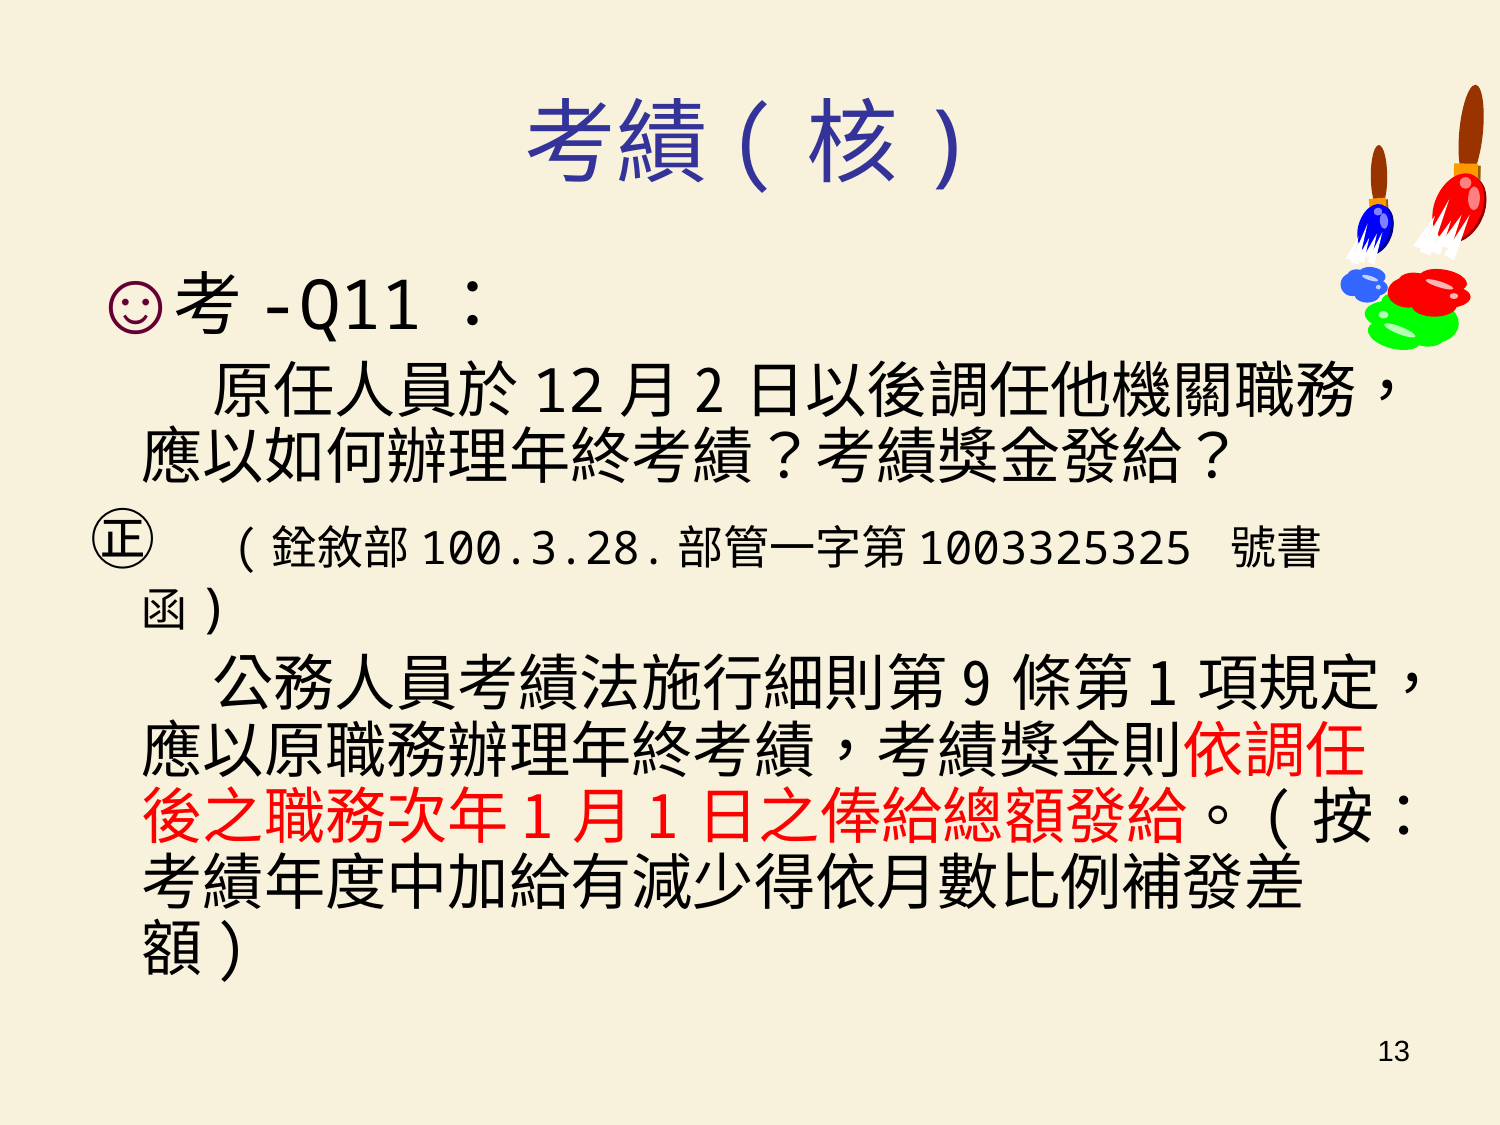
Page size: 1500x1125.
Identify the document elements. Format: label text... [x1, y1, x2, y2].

list 考-Q11： 原任人員於12月2日以後調任他機關職務，應以如何辦理年終考績？考績獎金發給？ (銓敘部100.3.28.部管一字第1003325325 號書函) 公務人員考績法施行細則第9條第1項規定，應以原職務辦理年終考績，考績獎金則依調任後之職務次年1月1日之俸給總額發給。(按：考績年度中加給有減少得依月數比例補發差額) [75, 262, 1426, 1001]
title 考績(核) [75, 45, 1426, 233]
text_box <number> [1074, 1024, 1426, 1103]
